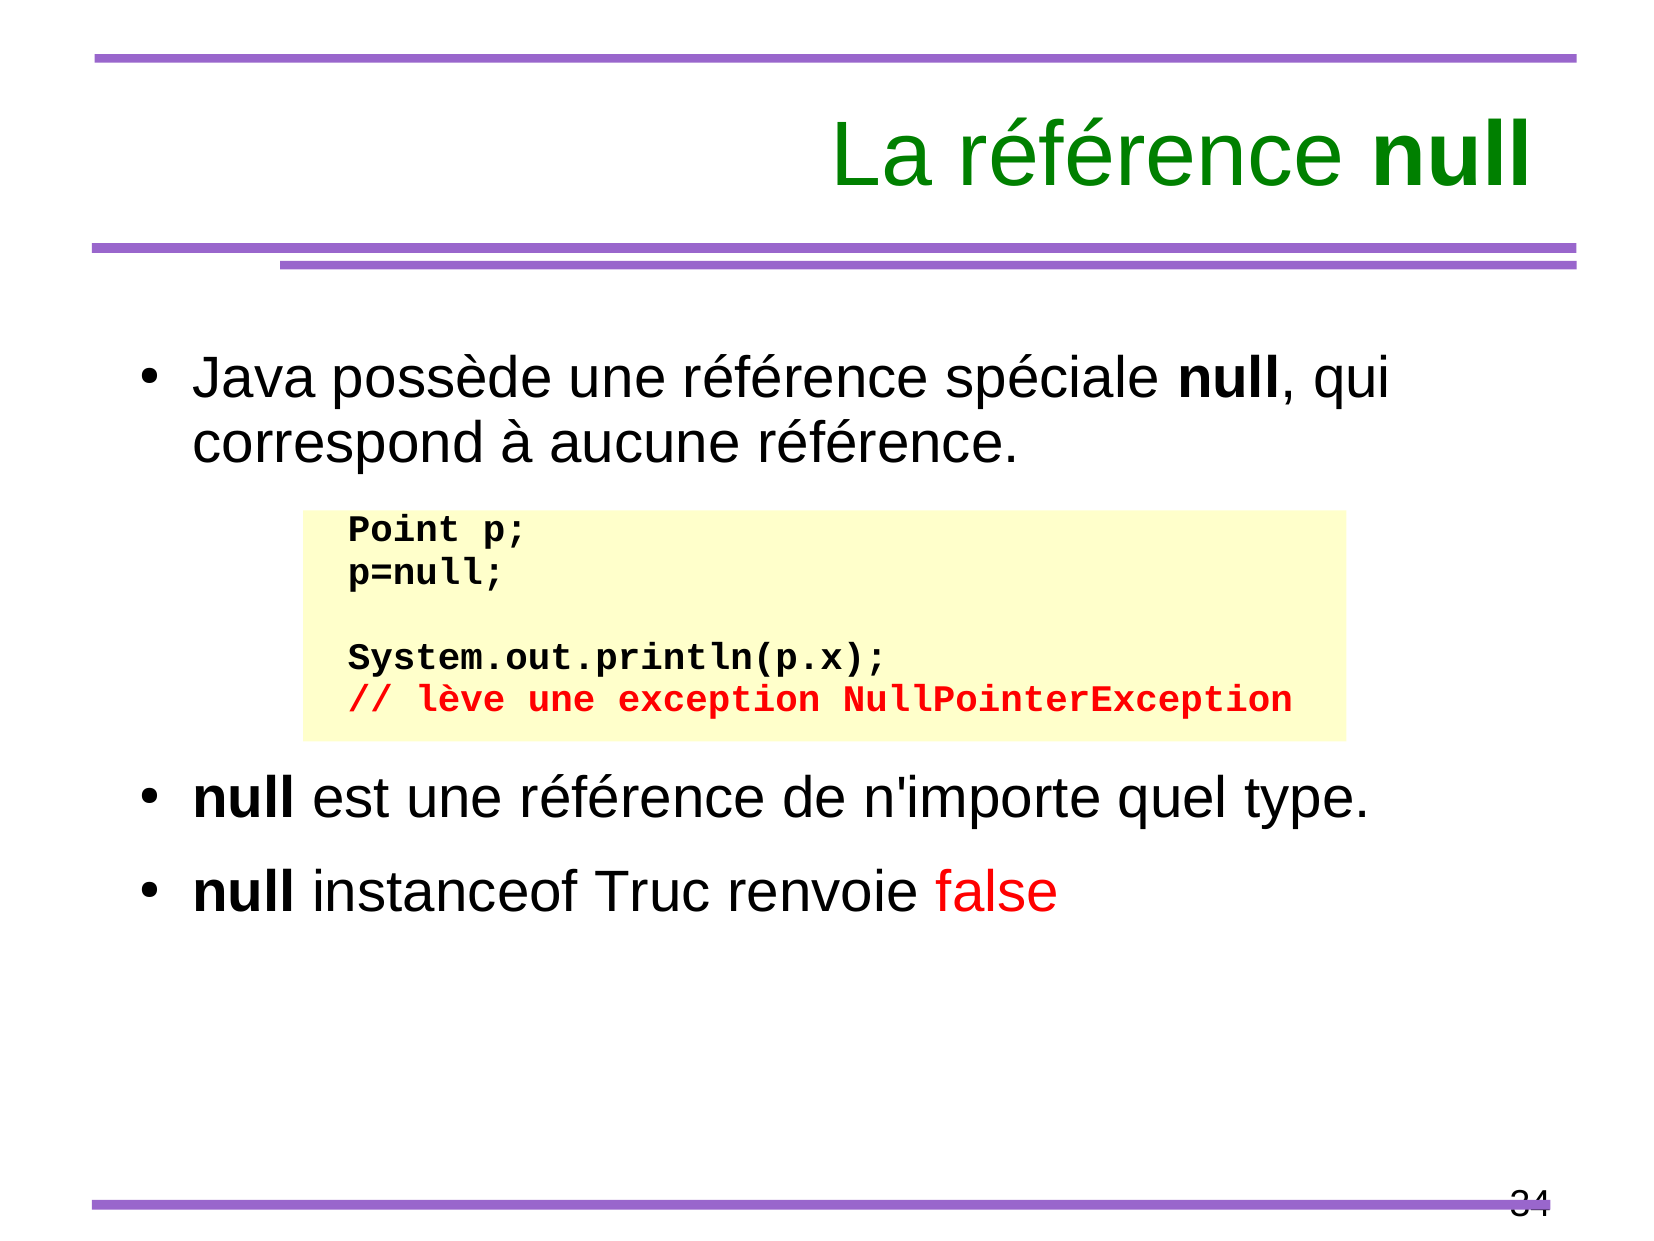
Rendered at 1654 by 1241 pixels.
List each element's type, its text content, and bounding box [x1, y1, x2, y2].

title La référence null [121, 49, 1534, 257]
list Java possède une référence spéciale null, qui correspond à aucune référence. null est une référence de n'importe quel type. null instanceof Truc renvoie false [121, 344, 1534, 1179]
text_box Point p; p=null; System.out.println(p.x); // lève une exception NullPointerException [303, 510, 1347, 742]
